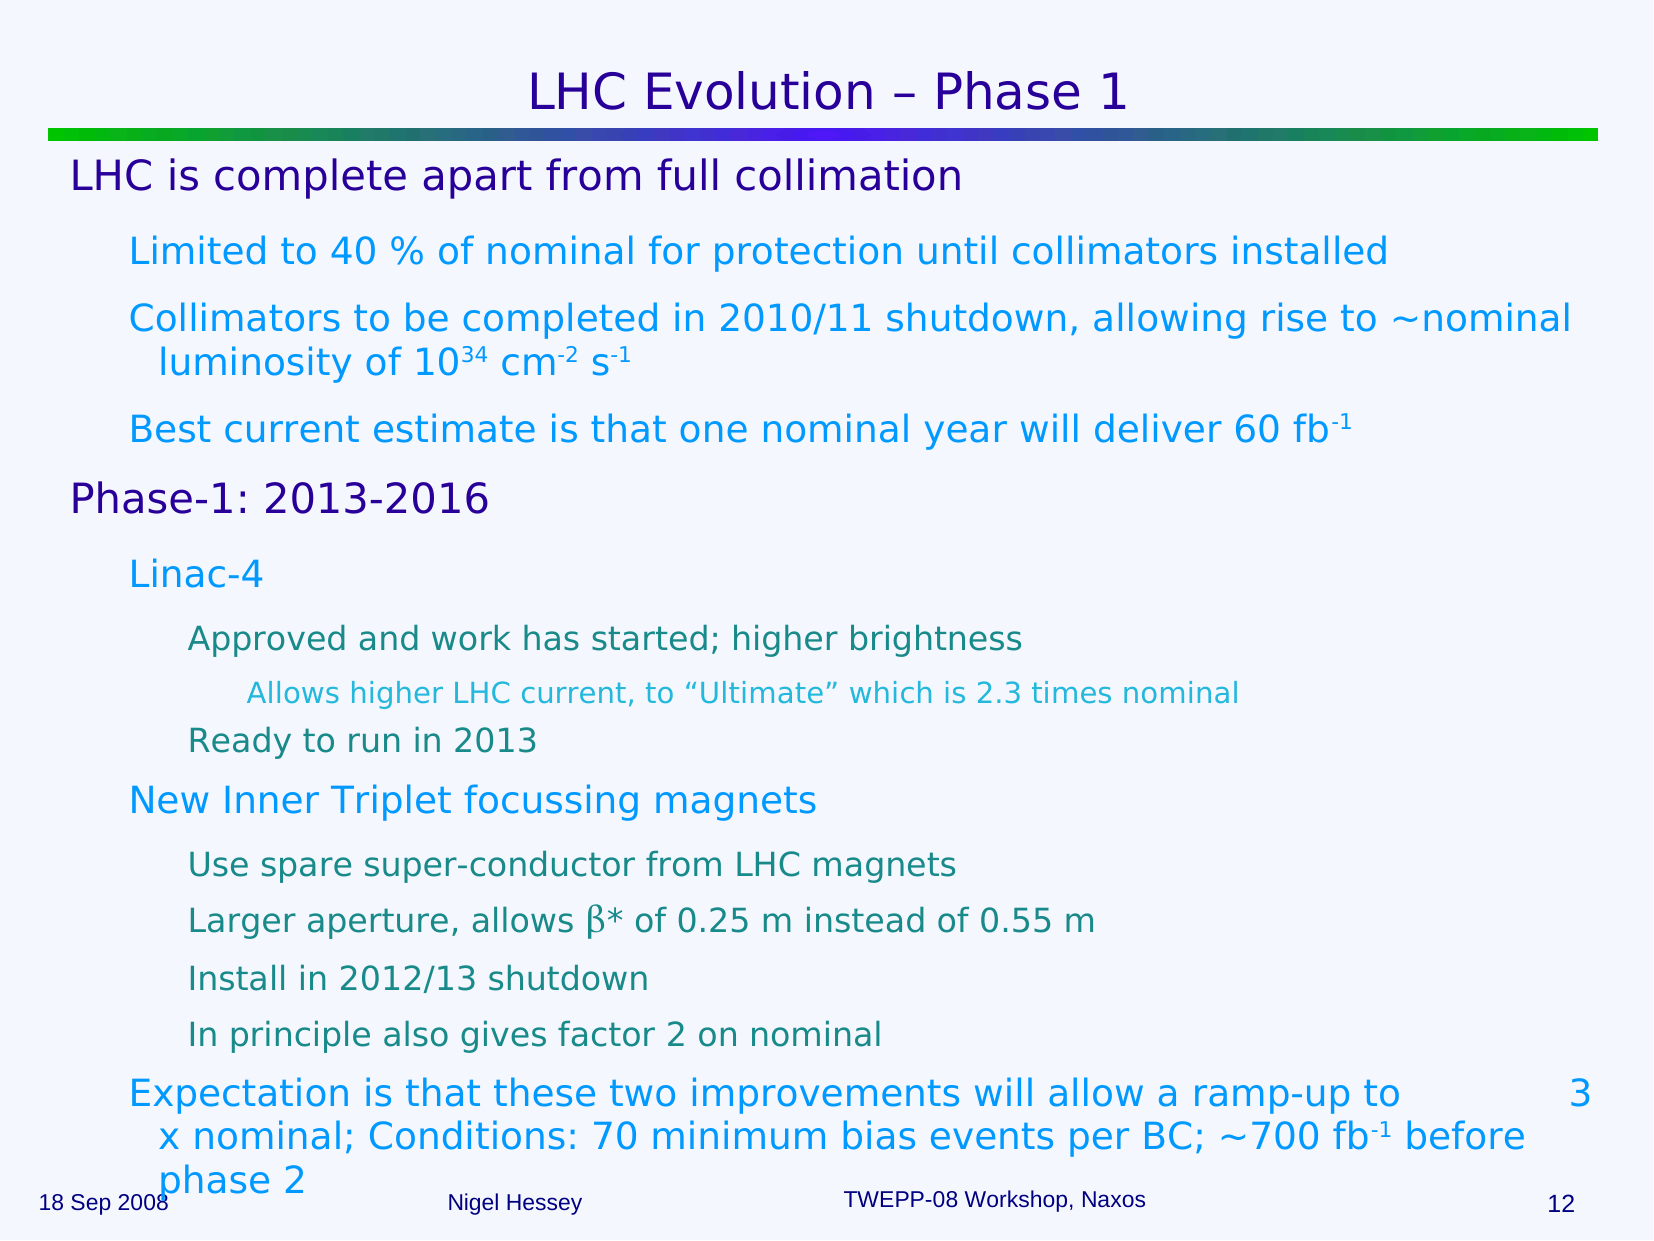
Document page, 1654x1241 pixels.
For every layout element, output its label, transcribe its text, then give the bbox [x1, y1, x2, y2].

picture [1563, 128, 1598, 141]
picture [48, 128, 95, 141]
title LHC Evolution – Phase 1 [95, 37, 1563, 146]
list LHC is complete apart from full collimation Limited to 40 % of nominal for protection until collimators installed Collimators to be completed in 2010/11 shutdown, allowing rise to ~nominal luminosity of 1034 cm-2 s-1 Best current estimate is that one nominal year will deliver 60 fb-1 Phase-1: 2013-2016 Linac-4 Approved and work has started; higher brightness Allows higher LHC current, to “Ultimate” which is 2.3 times nominal Ready to run in 2013 New Inner Triplet focussing magnets Use spare super-conductor from LHC magnets Larger aperture, allows * of 0.25 m instead of 0.55 m Install in 2012/13 shutdown In principle also gives factor 2 on nominal Expectation is that these two improvements will allow a ramp-up to 3 x nominal; Conditions: 70 minimum bias events per BC; ~700 fb-1 before phase 2 [51, 151, 1616, 1208]
